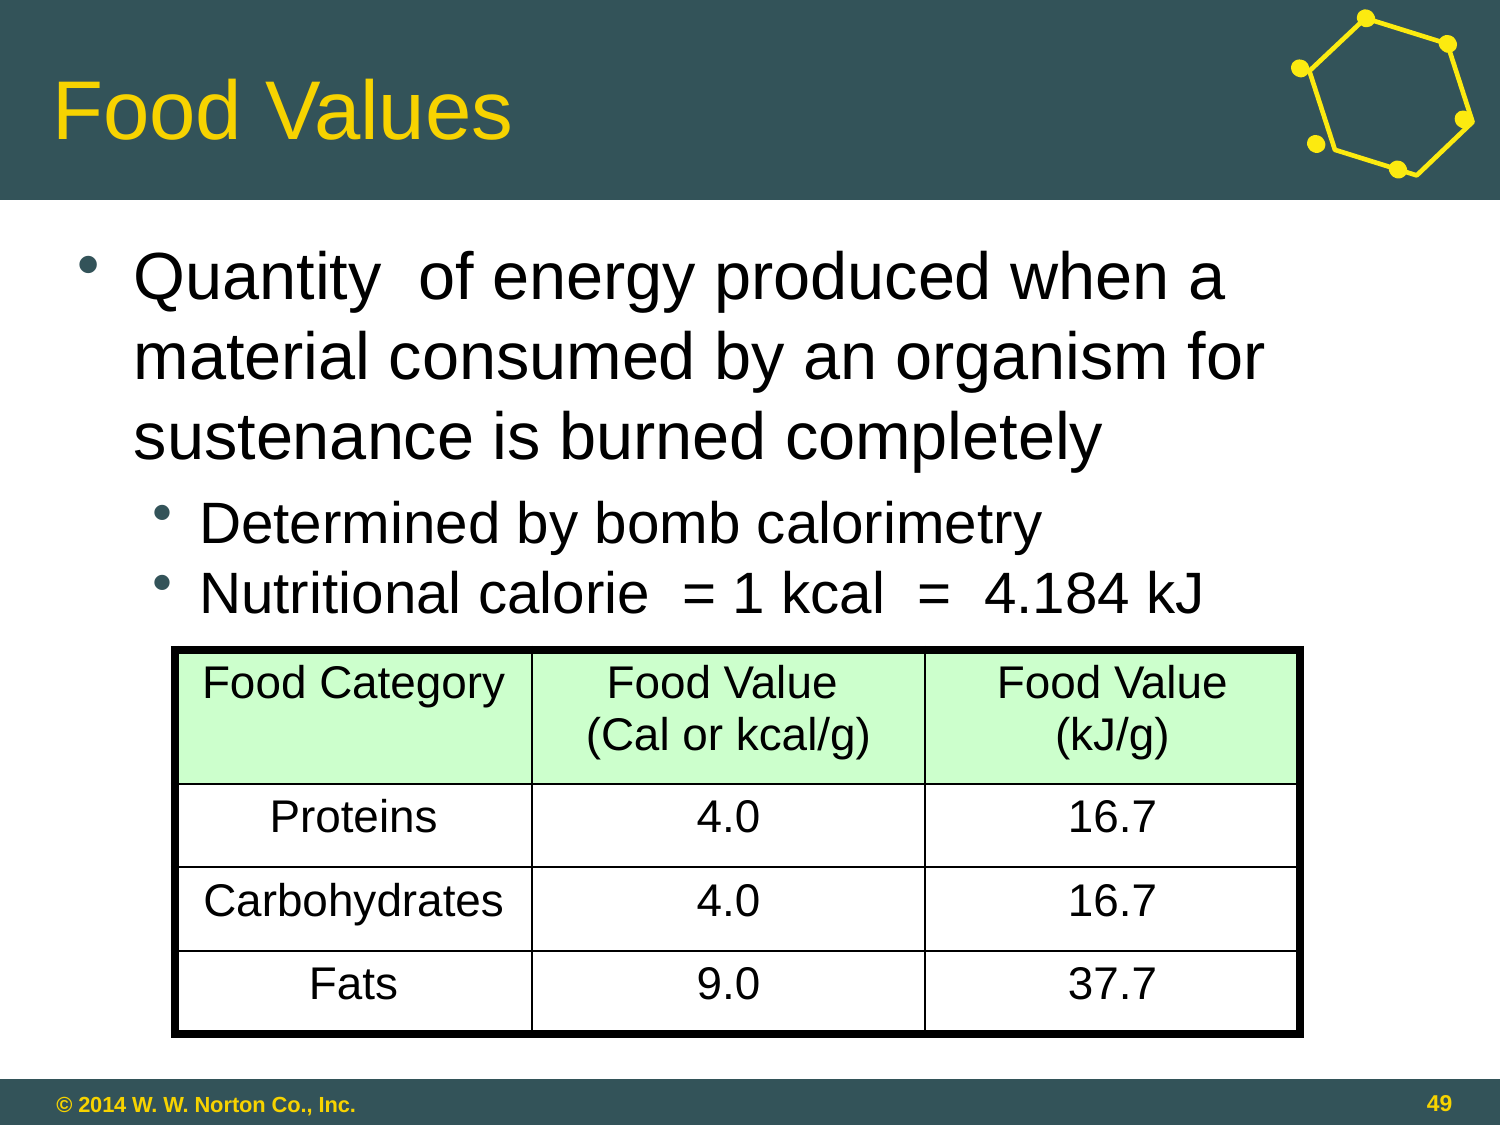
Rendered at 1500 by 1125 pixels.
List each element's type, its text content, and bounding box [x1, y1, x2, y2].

table_header Food Category [179, 654, 531, 783]
table_cell 16.7 [926, 785, 1296, 866]
table_cell Fats [179, 952, 531, 1030]
slide_number <number> [1408, 1085, 1468, 1120]
table_header Food Value (kJ/g) [926, 654, 1296, 783]
table_cell 4.0 [533, 785, 924, 866]
title Food Values [37, 12, 1313, 200]
table_cell 9.0 [533, 952, 924, 1030]
table_cell 16.7 [926, 868, 1296, 950]
table_header Food Value (Cal or kcal/g) [533, 654, 924, 783]
table_cell 37.7 [926, 952, 1296, 1030]
table_cell Proteins [179, 785, 531, 866]
table_cell 4.0 [533, 868, 924, 950]
table_cell Carbohydrates [179, 868, 531, 950]
list Quantity of energy produced when a material consumed by an organism for sustenance is burned completely Determined by bomb calorimetry Nutritional calorie = 1 kcal = 4.184 kJ [62, 224, 1450, 938]
